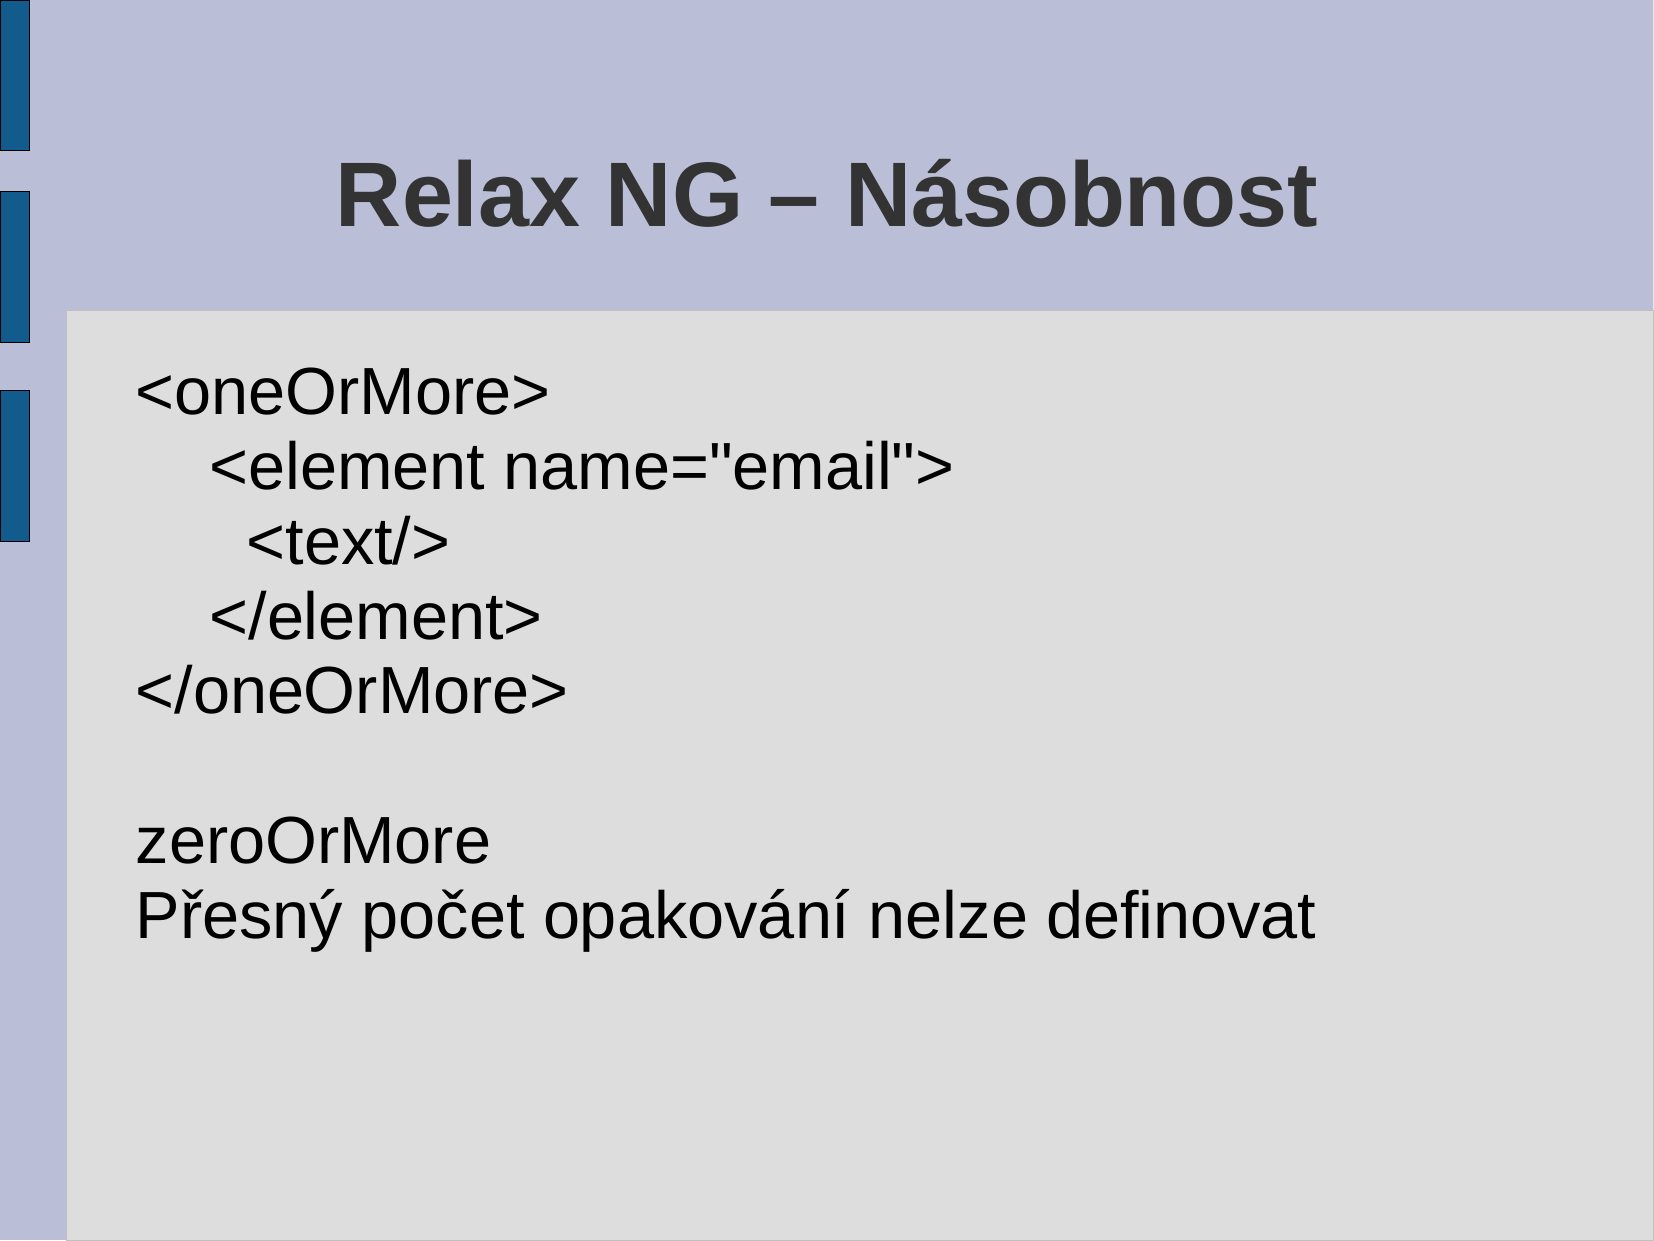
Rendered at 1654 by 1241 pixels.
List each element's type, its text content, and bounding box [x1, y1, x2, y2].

list <oneOrMore> <element name="email"> <text/> </element> </oneOrMore> zeroOrMore Přesný počet opakování nelze definovat [118, 354, 1531, 1121]
title Relax NG – Násobnost [121, 91, 1534, 299]
